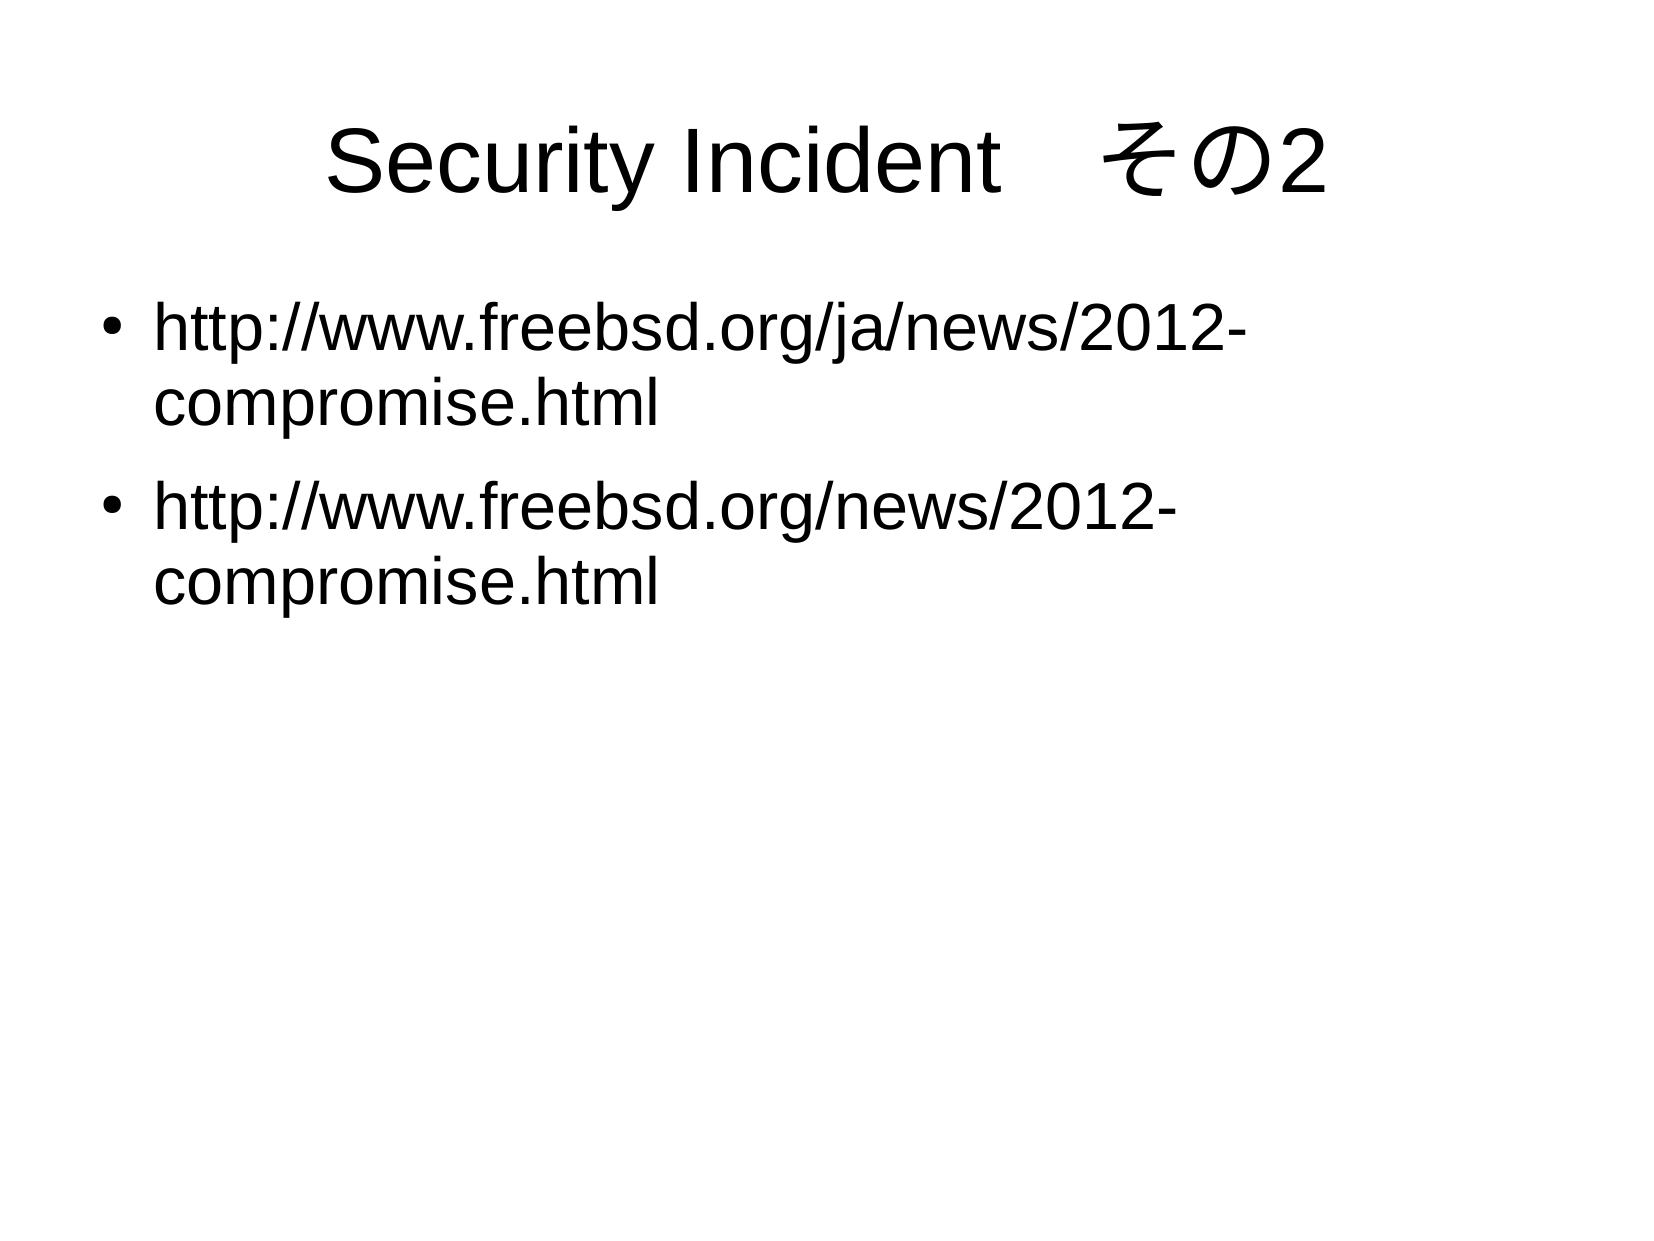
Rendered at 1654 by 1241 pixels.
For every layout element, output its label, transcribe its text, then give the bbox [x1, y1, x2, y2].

list http://www.freebsd.org/ja/news/2012-compromise.html http://www.freebsd.org/news/2012-compromise.html [82, 290, 1538, 1010]
title Security Incident その2 [82, 49, 1571, 257]
